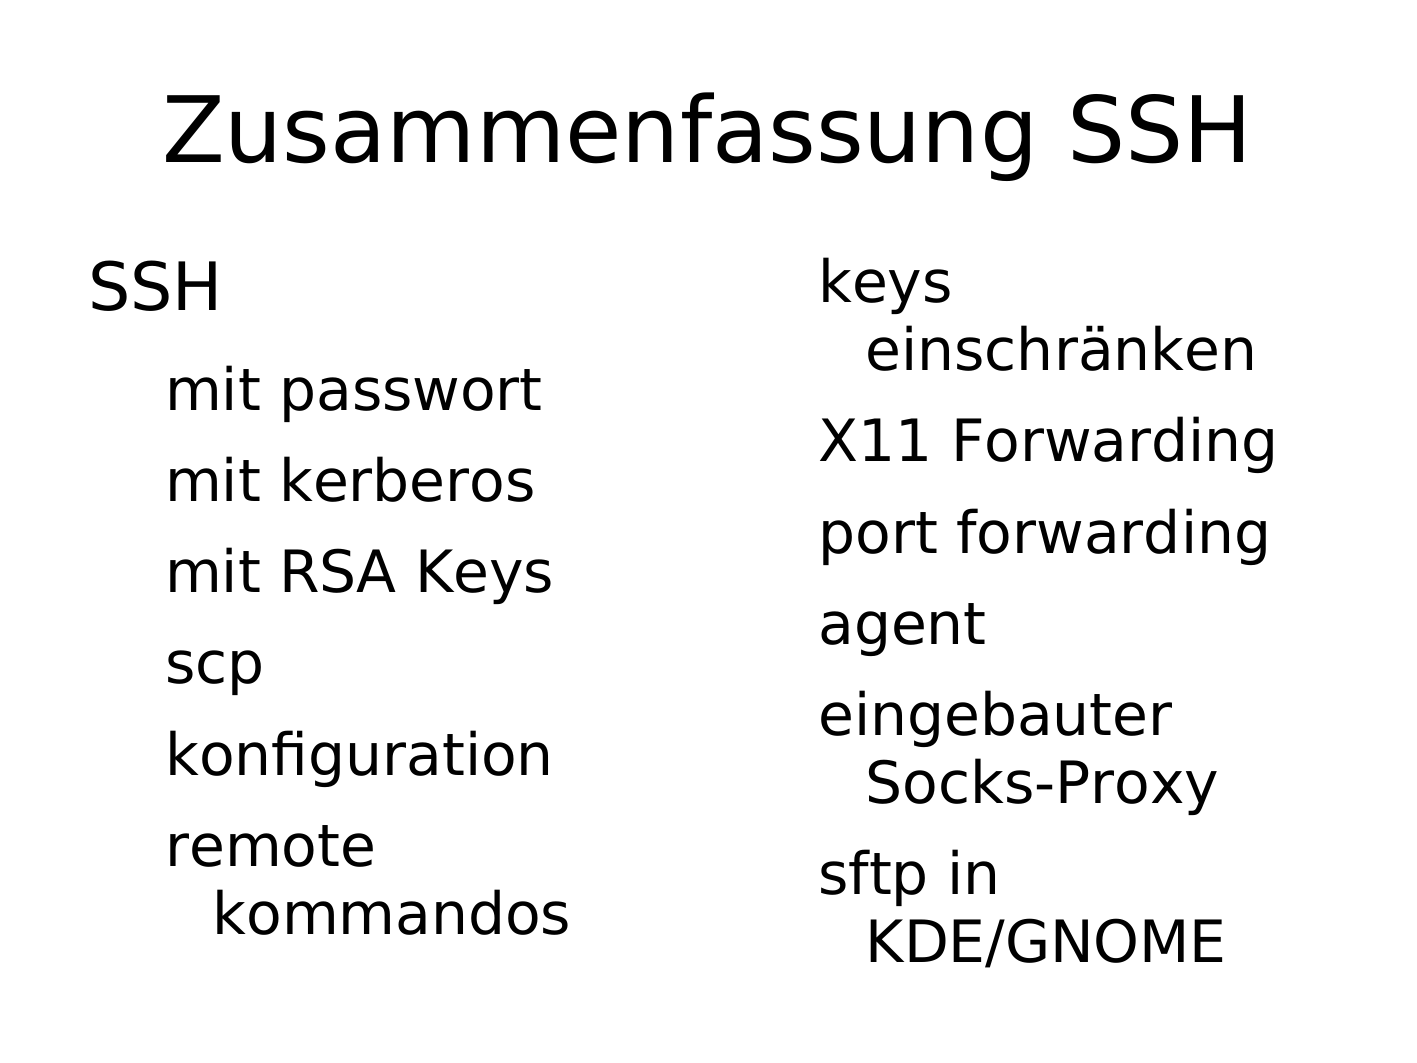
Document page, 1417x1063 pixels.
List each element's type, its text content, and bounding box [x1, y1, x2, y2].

list SSH mit passwort mit kerberos mit RSA Keys scp konfiguration remote kommandos [70, 248, 693, 949]
title Zusammenfassung SSH [70, 42, 1346, 220]
list keys einschränken X11 Forwarding port forwarding agent eingebauter Socks-Proxy sftp in KDE/GNOME [724, 248, 1347, 977]
